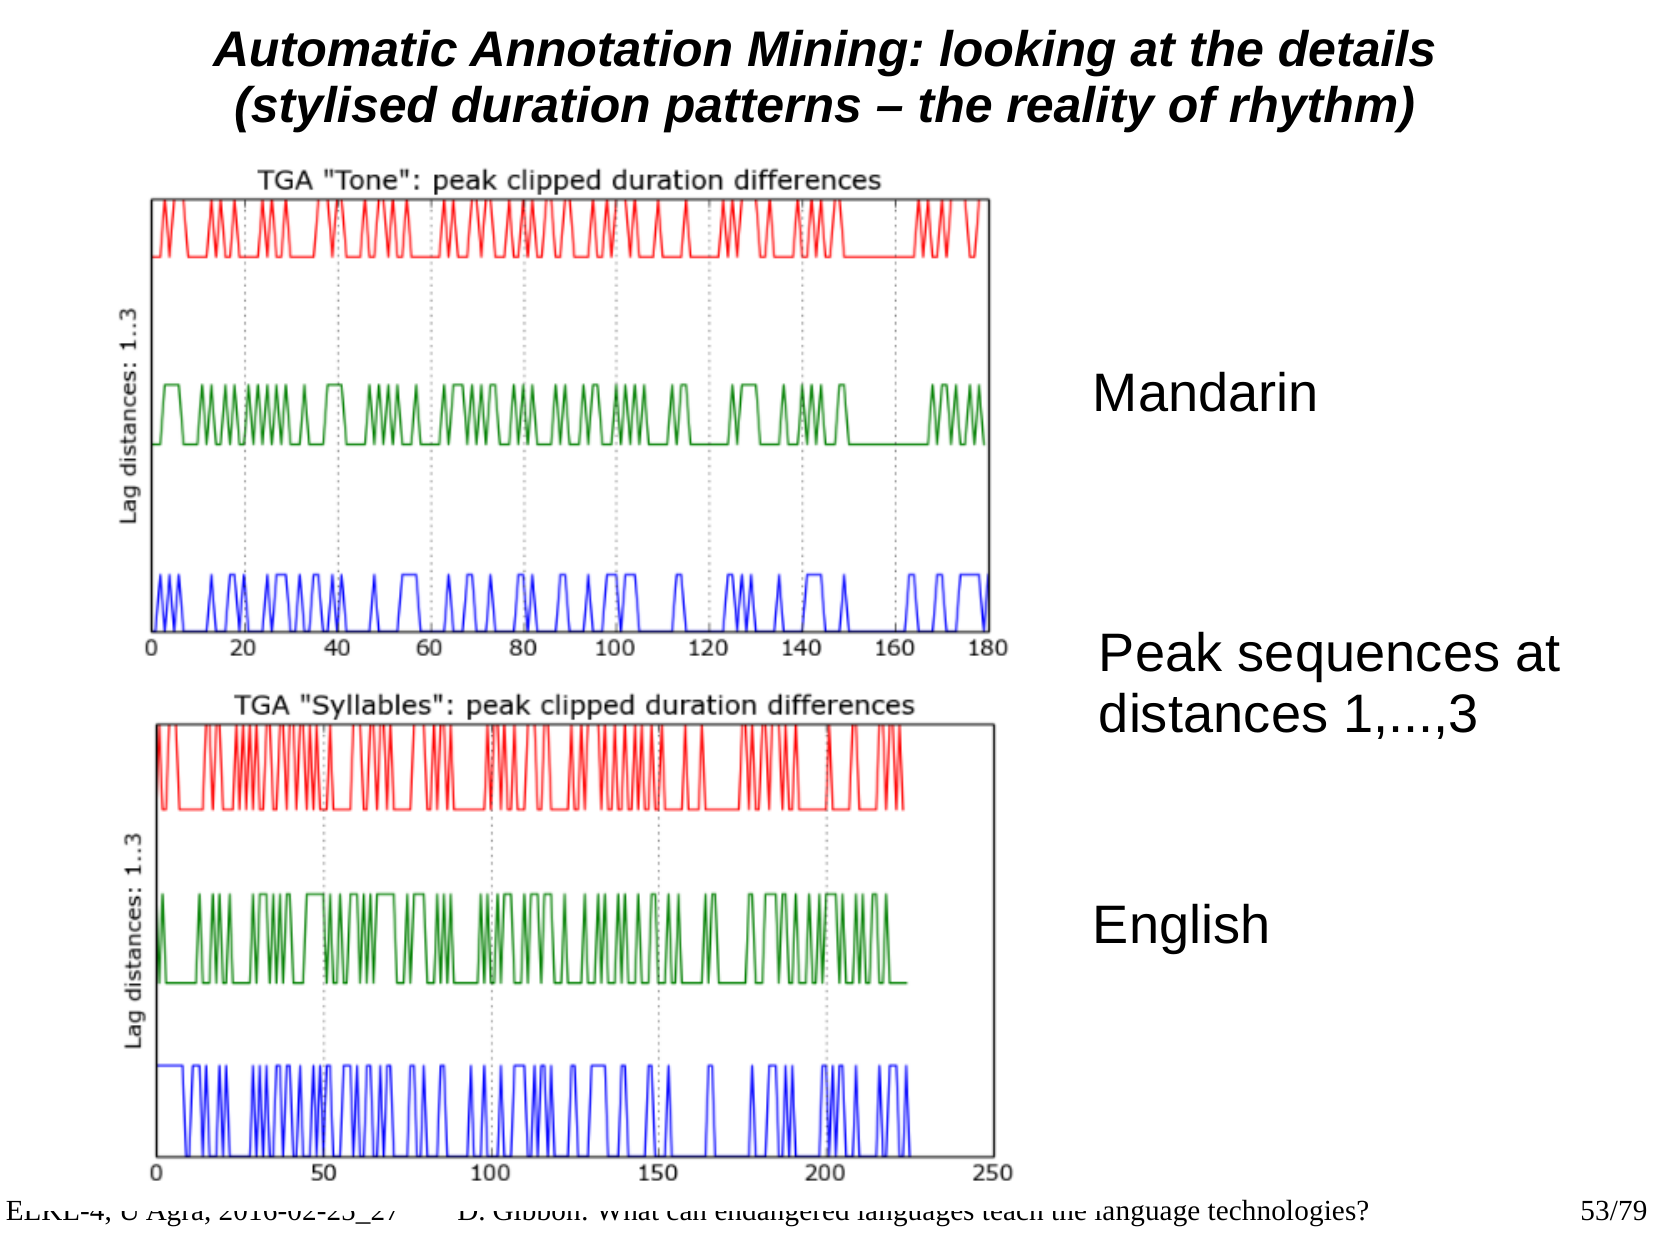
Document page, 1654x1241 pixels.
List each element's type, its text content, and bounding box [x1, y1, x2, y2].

text_box English [1078, 886, 1424, 963]
text_box Mandarin [1078, 355, 1424, 431]
picture [16, 145, 1102, 1211]
title Automatic Annotation Mining: looking at the details (stylised duration patterns – the reality of rhythm) [0, 20, 1654, 134]
text_box Peak sequences at distances 1,...,3 [1084, 615, 1588, 752]
